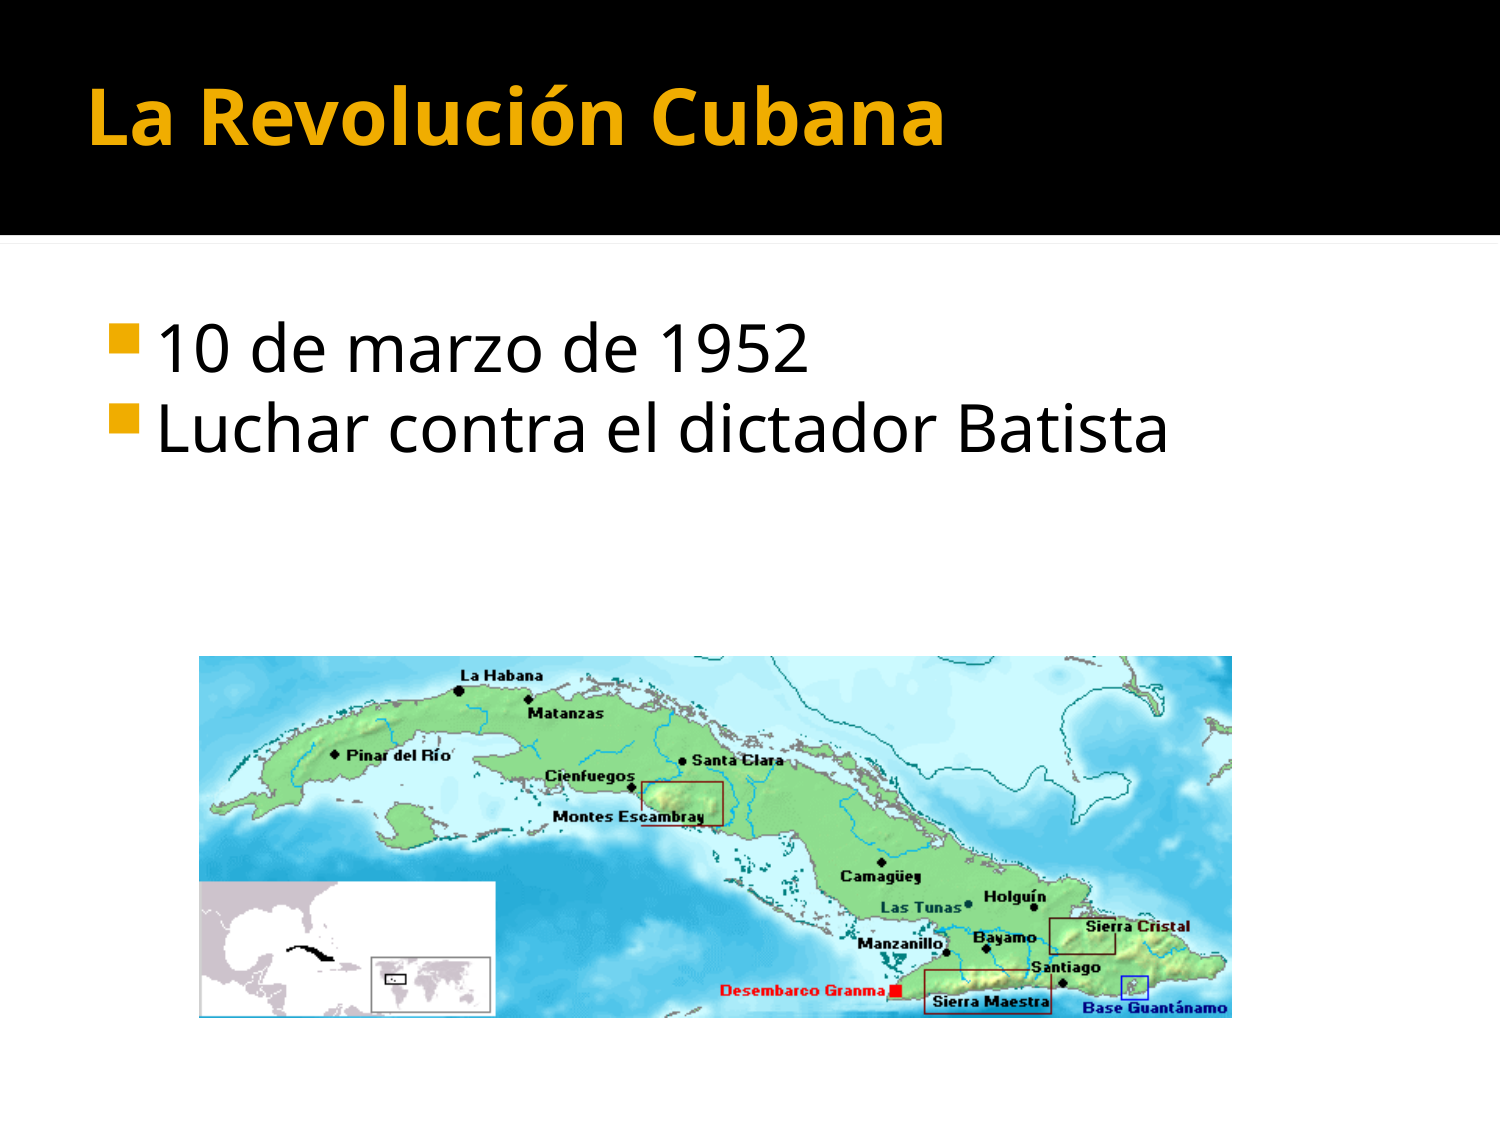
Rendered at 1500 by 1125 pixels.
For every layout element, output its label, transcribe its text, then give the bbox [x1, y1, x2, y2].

list 10 de marzo de 1952 Luchar contra el dictador Batista [75, 291, 1425, 1050]
picture [199, 656, 1232, 1018]
title La Revolución Cubana [70, 58, 1421, 265]
